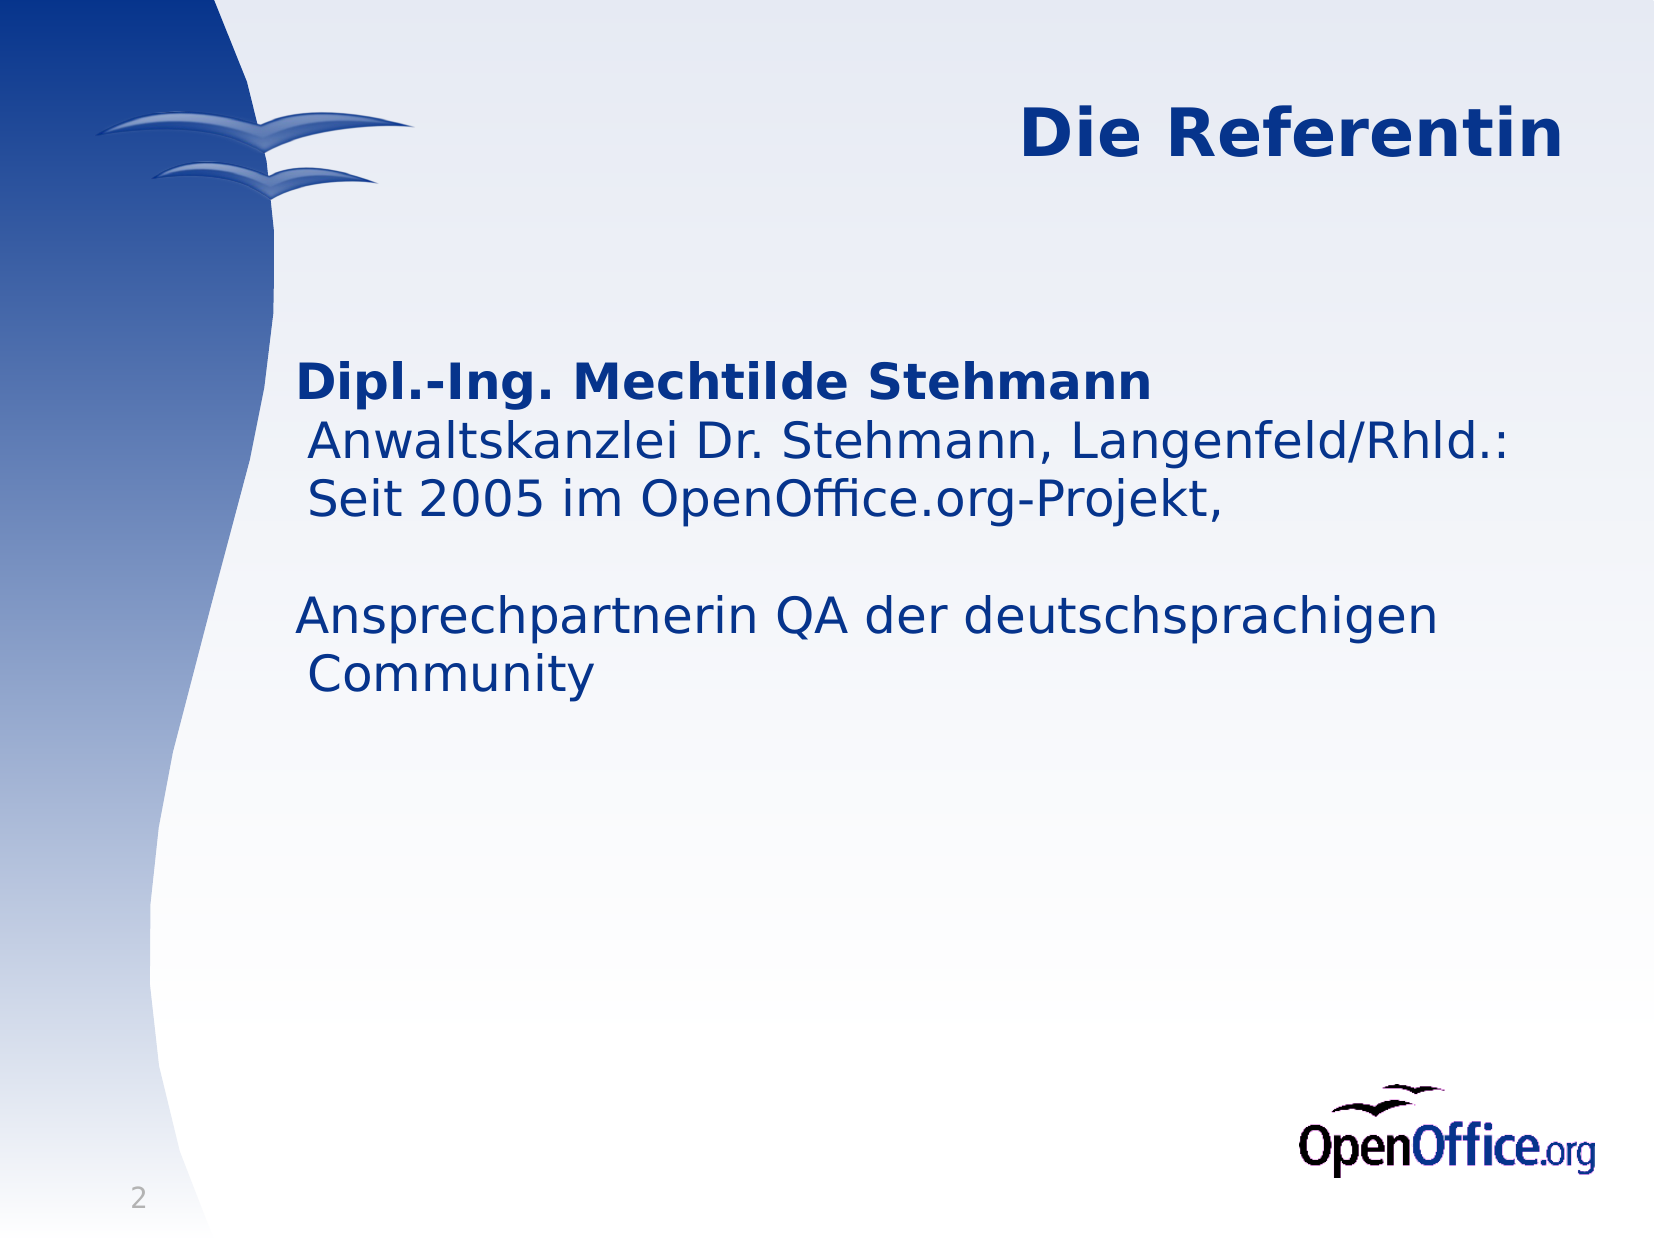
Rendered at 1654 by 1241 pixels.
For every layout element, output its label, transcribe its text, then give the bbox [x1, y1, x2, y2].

picture [1299, 1084, 1595, 1178]
title Die Referentin [436, 88, 1565, 178]
picture [95, 100, 416, 162]
list Dipl.-Ing. Mechtilde Stehmann Anwaltskanzlei Dr. Stehmann, Langenfeld/Rhld.: Seit 2005 im OpenOffice.org-Projekt, Ansprechpartnerin QA der deutschsprachigen Community [295, 236, 1565, 1034]
picture [152, 161, 379, 201]
